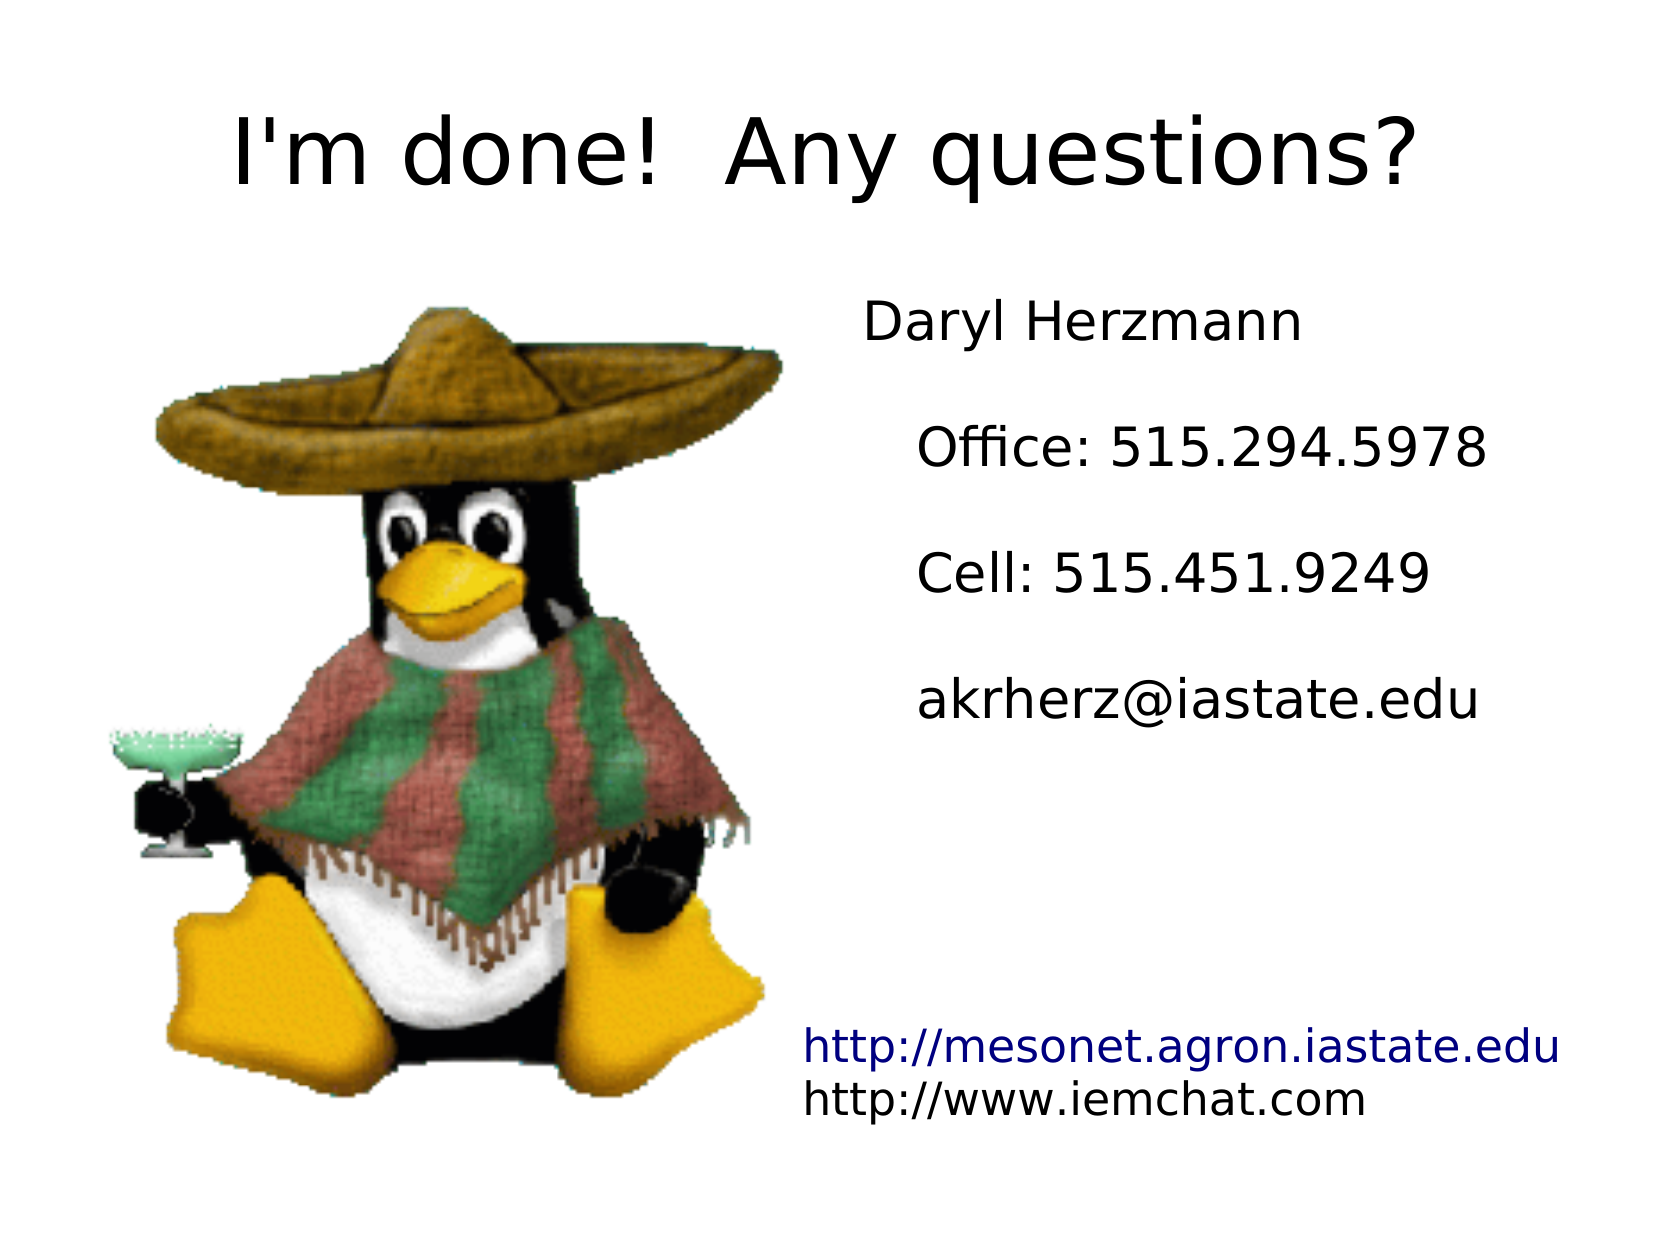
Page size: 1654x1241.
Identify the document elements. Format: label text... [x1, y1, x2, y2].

list Daryl Herzmann Office: 515.294.5978 Cell: 515.451.9249 akrherz@iastate.edu [845, 290, 1572, 1109]
text_box http://mesonet.agron.iastate.edu http://www.iemchat.com [787, 1012, 1563, 1134]
title I'm done! Any questions? [82, 49, 1571, 257]
picture [96, 290, 795, 1109]
